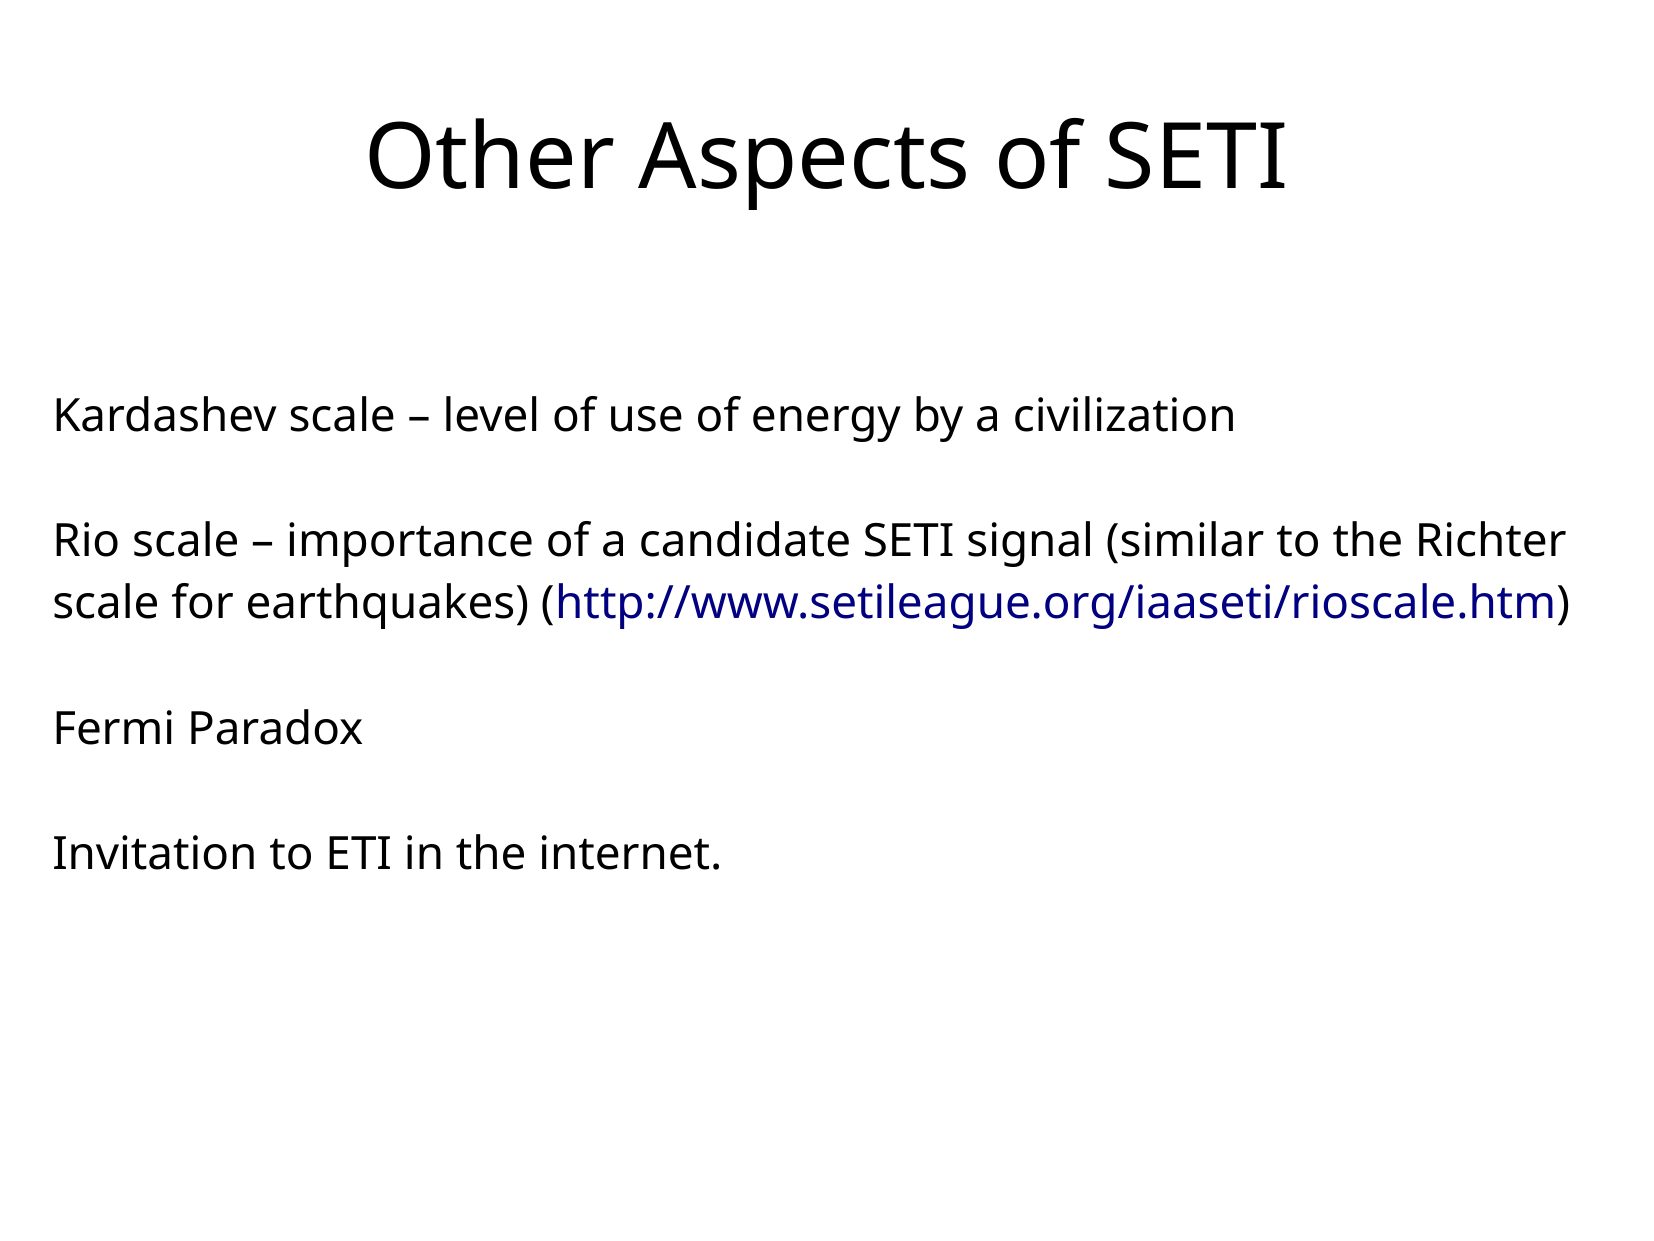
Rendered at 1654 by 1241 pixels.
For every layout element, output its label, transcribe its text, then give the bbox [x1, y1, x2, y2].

title Other Aspects of SETI [82, 56, 1571, 250]
text_box Kardashev scale – level of use of energy by a civilization Rio scale – importance of a candidate SETI signal (similar to the Richter scale for earthquakes) (http://www.setileague.org/iaaseti/rioscale.htm) Fermi Paradox Invitation to ETI in the internet. [37, 375, 1651, 962]
text_box [75, 787, 1238, 858]
